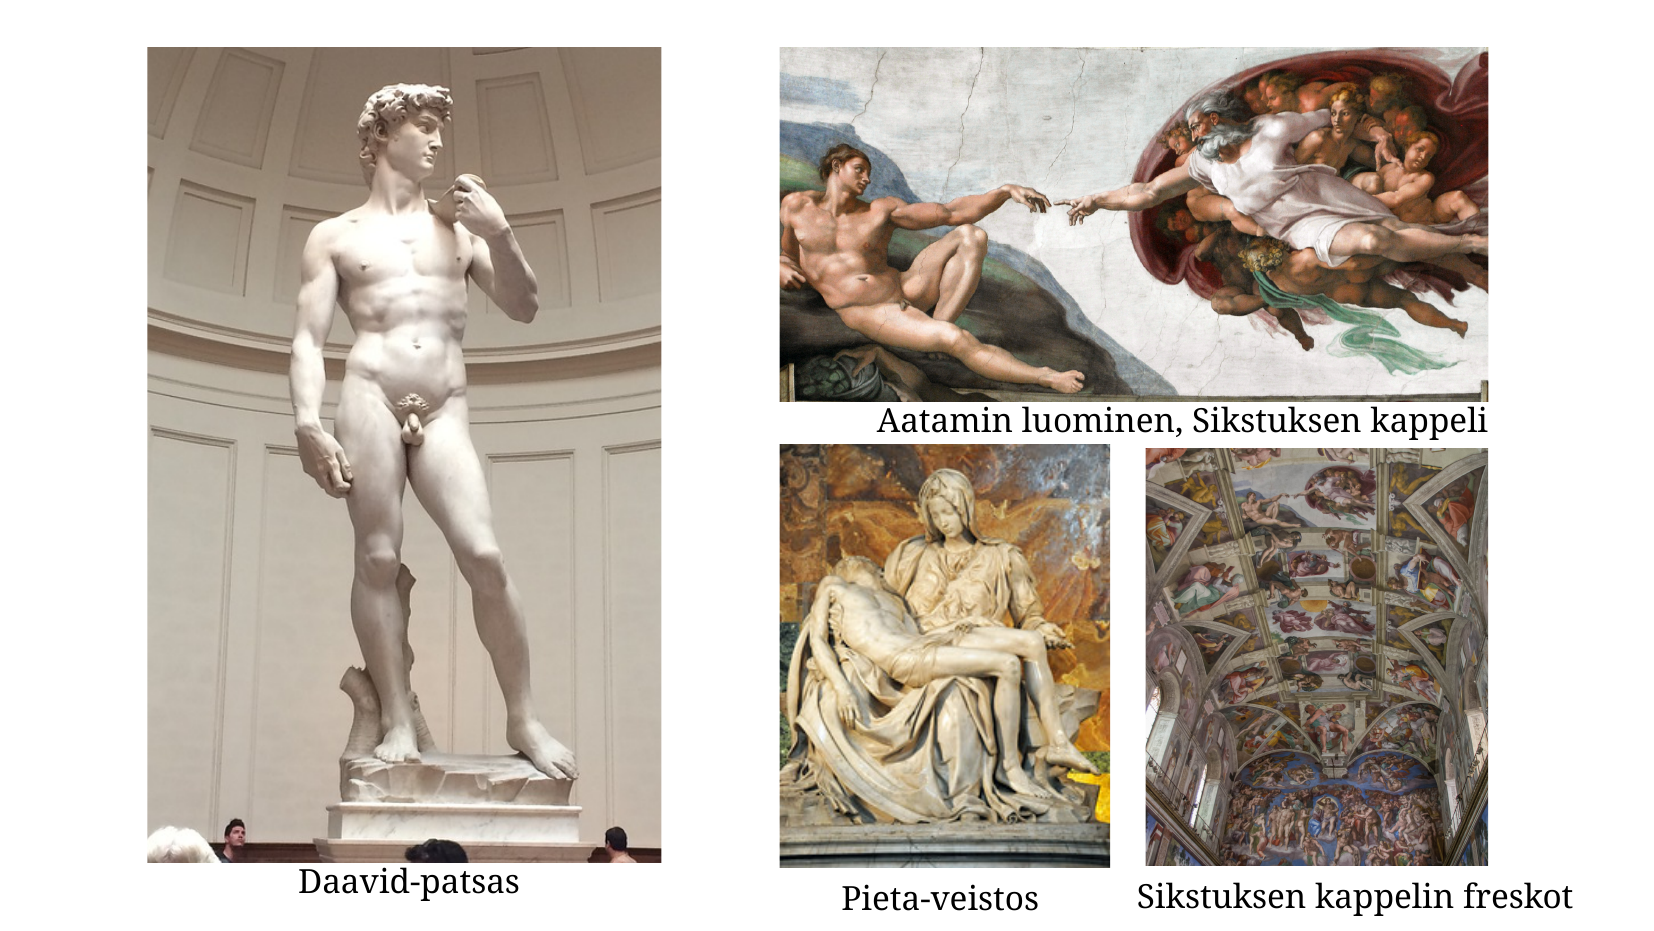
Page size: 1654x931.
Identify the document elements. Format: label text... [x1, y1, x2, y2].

picture [147, 47, 662, 863]
text_box Pieta-veistos [826, 867, 1075, 927]
text_box Sikstuksen kappelin freskot [1122, 865, 1536, 931]
picture [1145, 448, 1489, 865]
text_box Aatamin luominen, Sikstuksen kappeli [862, 389, 1441, 479]
picture [779, 47, 1489, 402]
text_box Daavid-patsas [283, 850, 556, 920]
picture [779, 444, 1111, 868]
